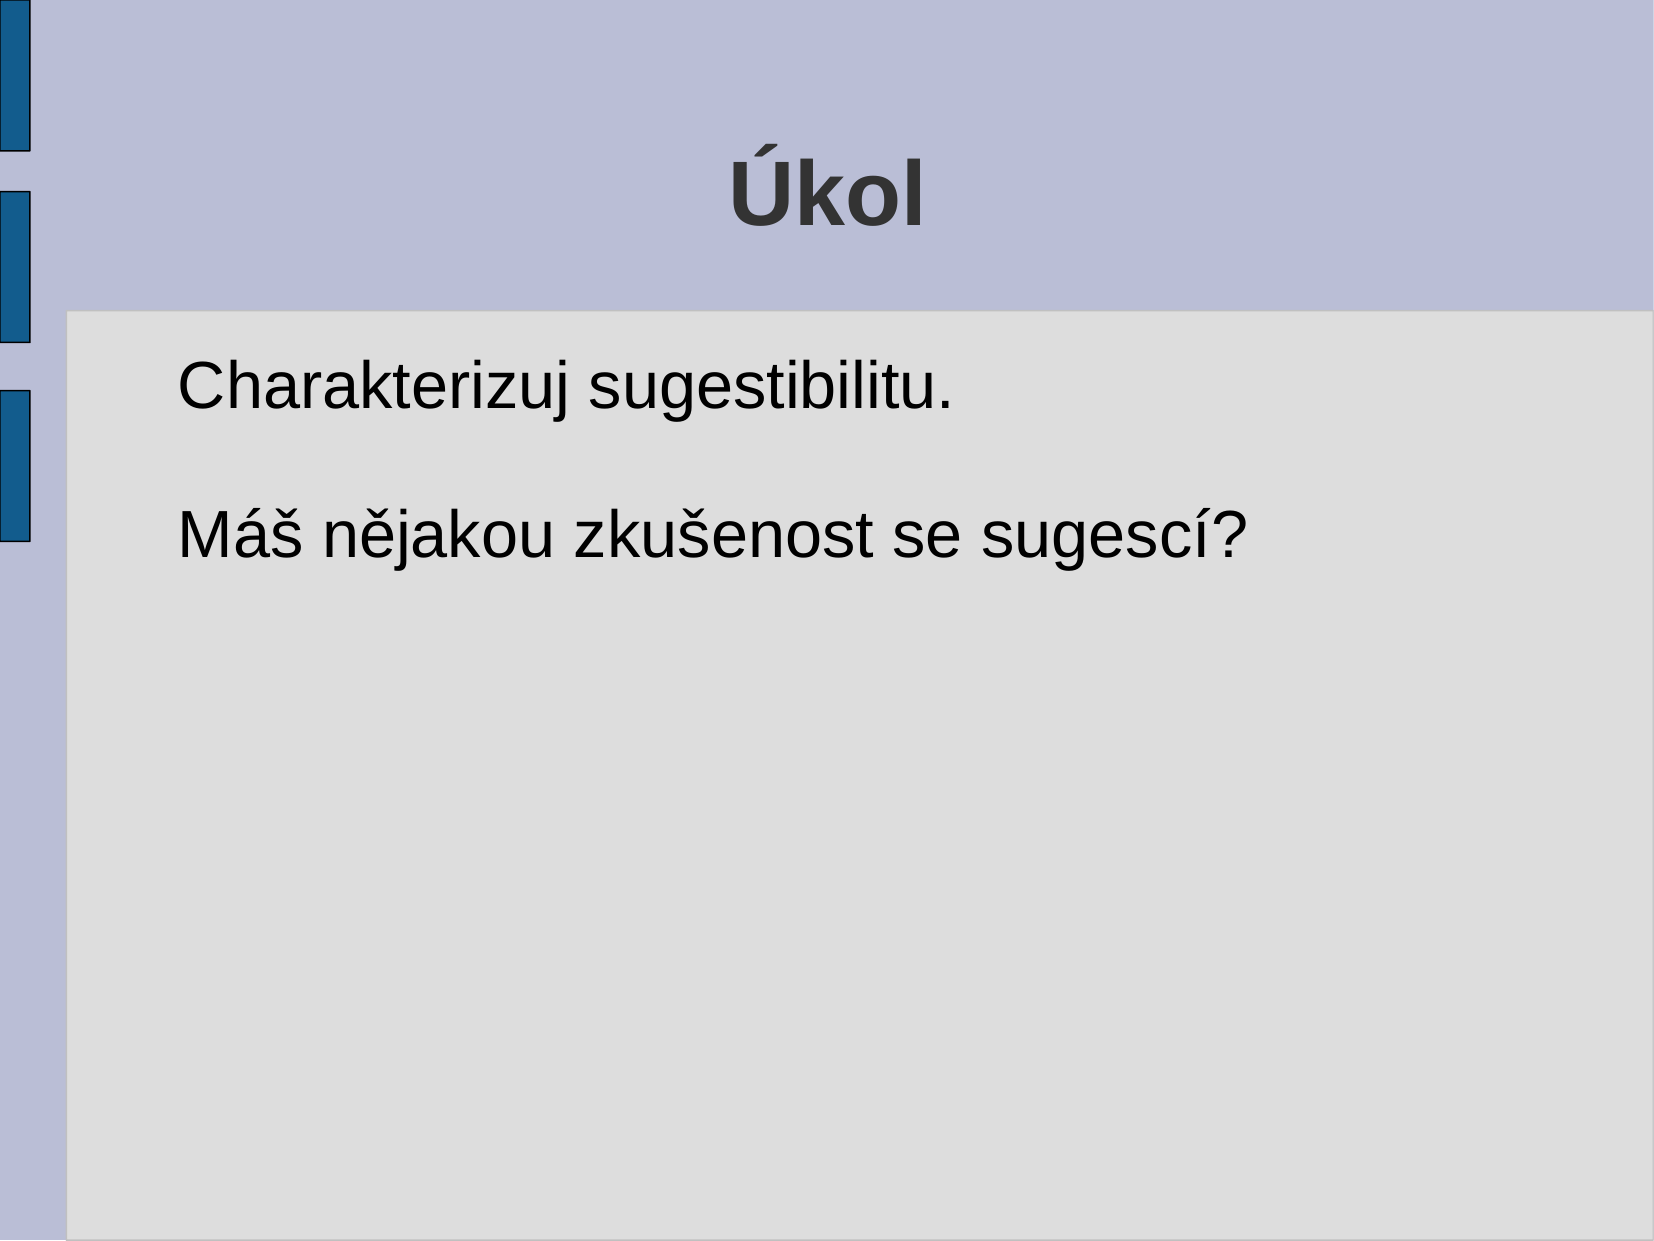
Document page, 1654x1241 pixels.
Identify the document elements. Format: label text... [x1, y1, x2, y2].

list Charakterizuj sugestibilitu. Máš nějakou zkušenost se sugescí? [121, 344, 1534, 1126]
title Úkol [121, 91, 1534, 298]
